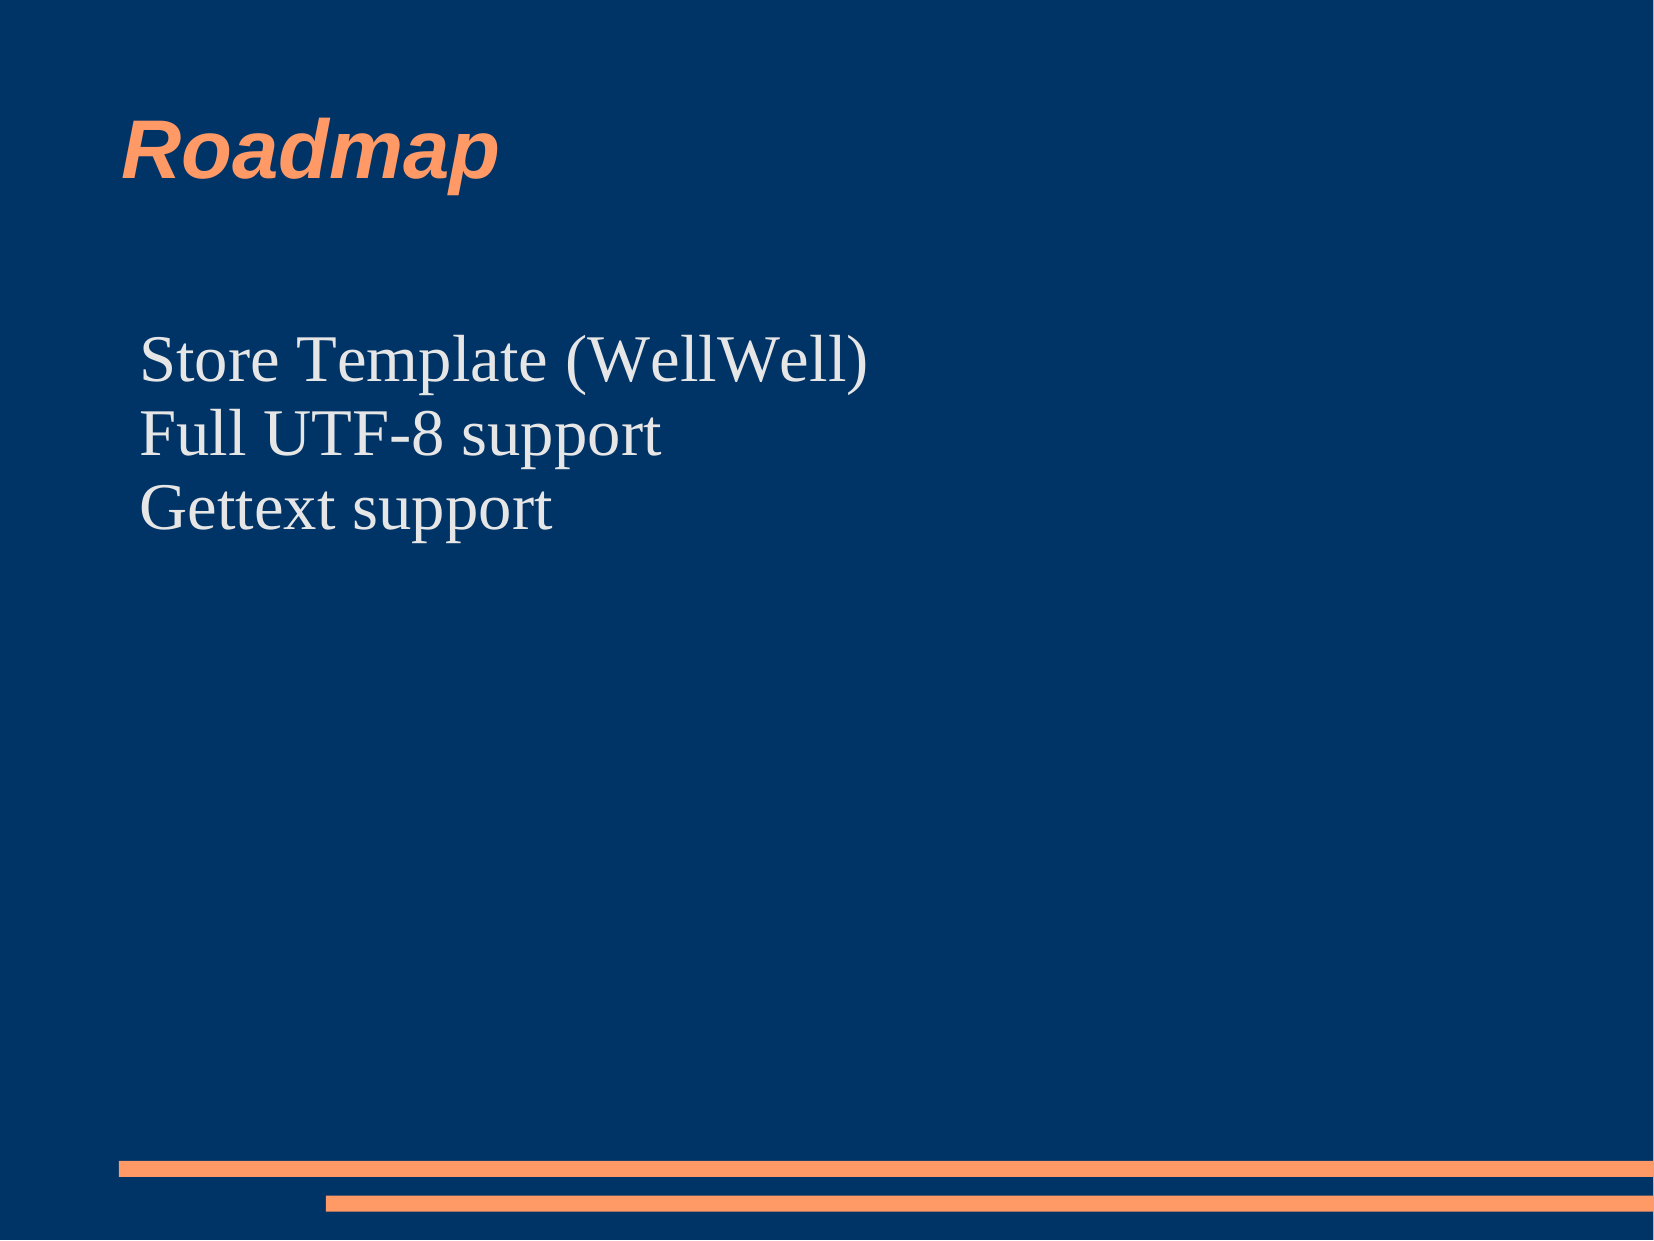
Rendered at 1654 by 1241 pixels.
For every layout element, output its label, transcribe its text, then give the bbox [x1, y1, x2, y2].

list Store Template (WellWell) Full UTF-8 support Gettext support [121, 322, 1561, 1118]
title Roadmap [121, 53, 1534, 247]
